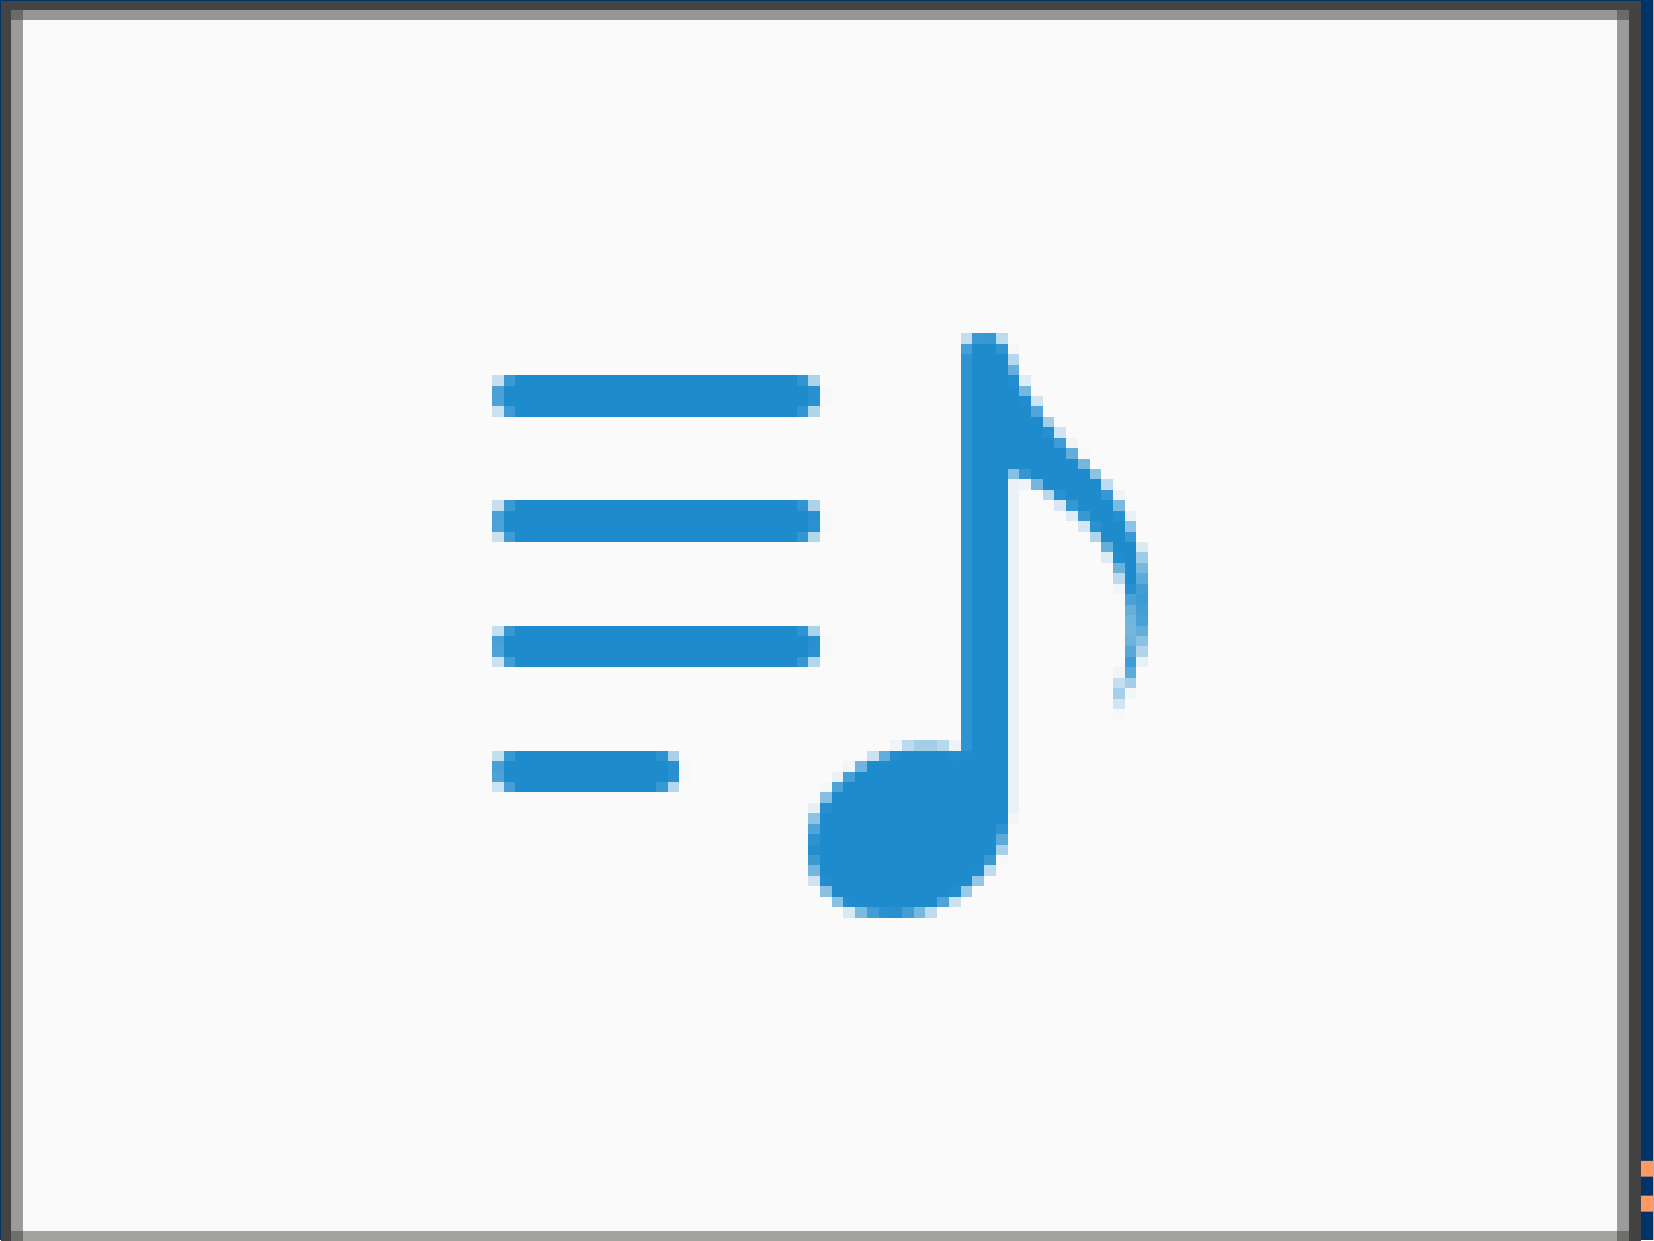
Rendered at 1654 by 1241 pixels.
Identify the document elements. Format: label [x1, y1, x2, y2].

text_box [0, 0, 1642, 1241]
